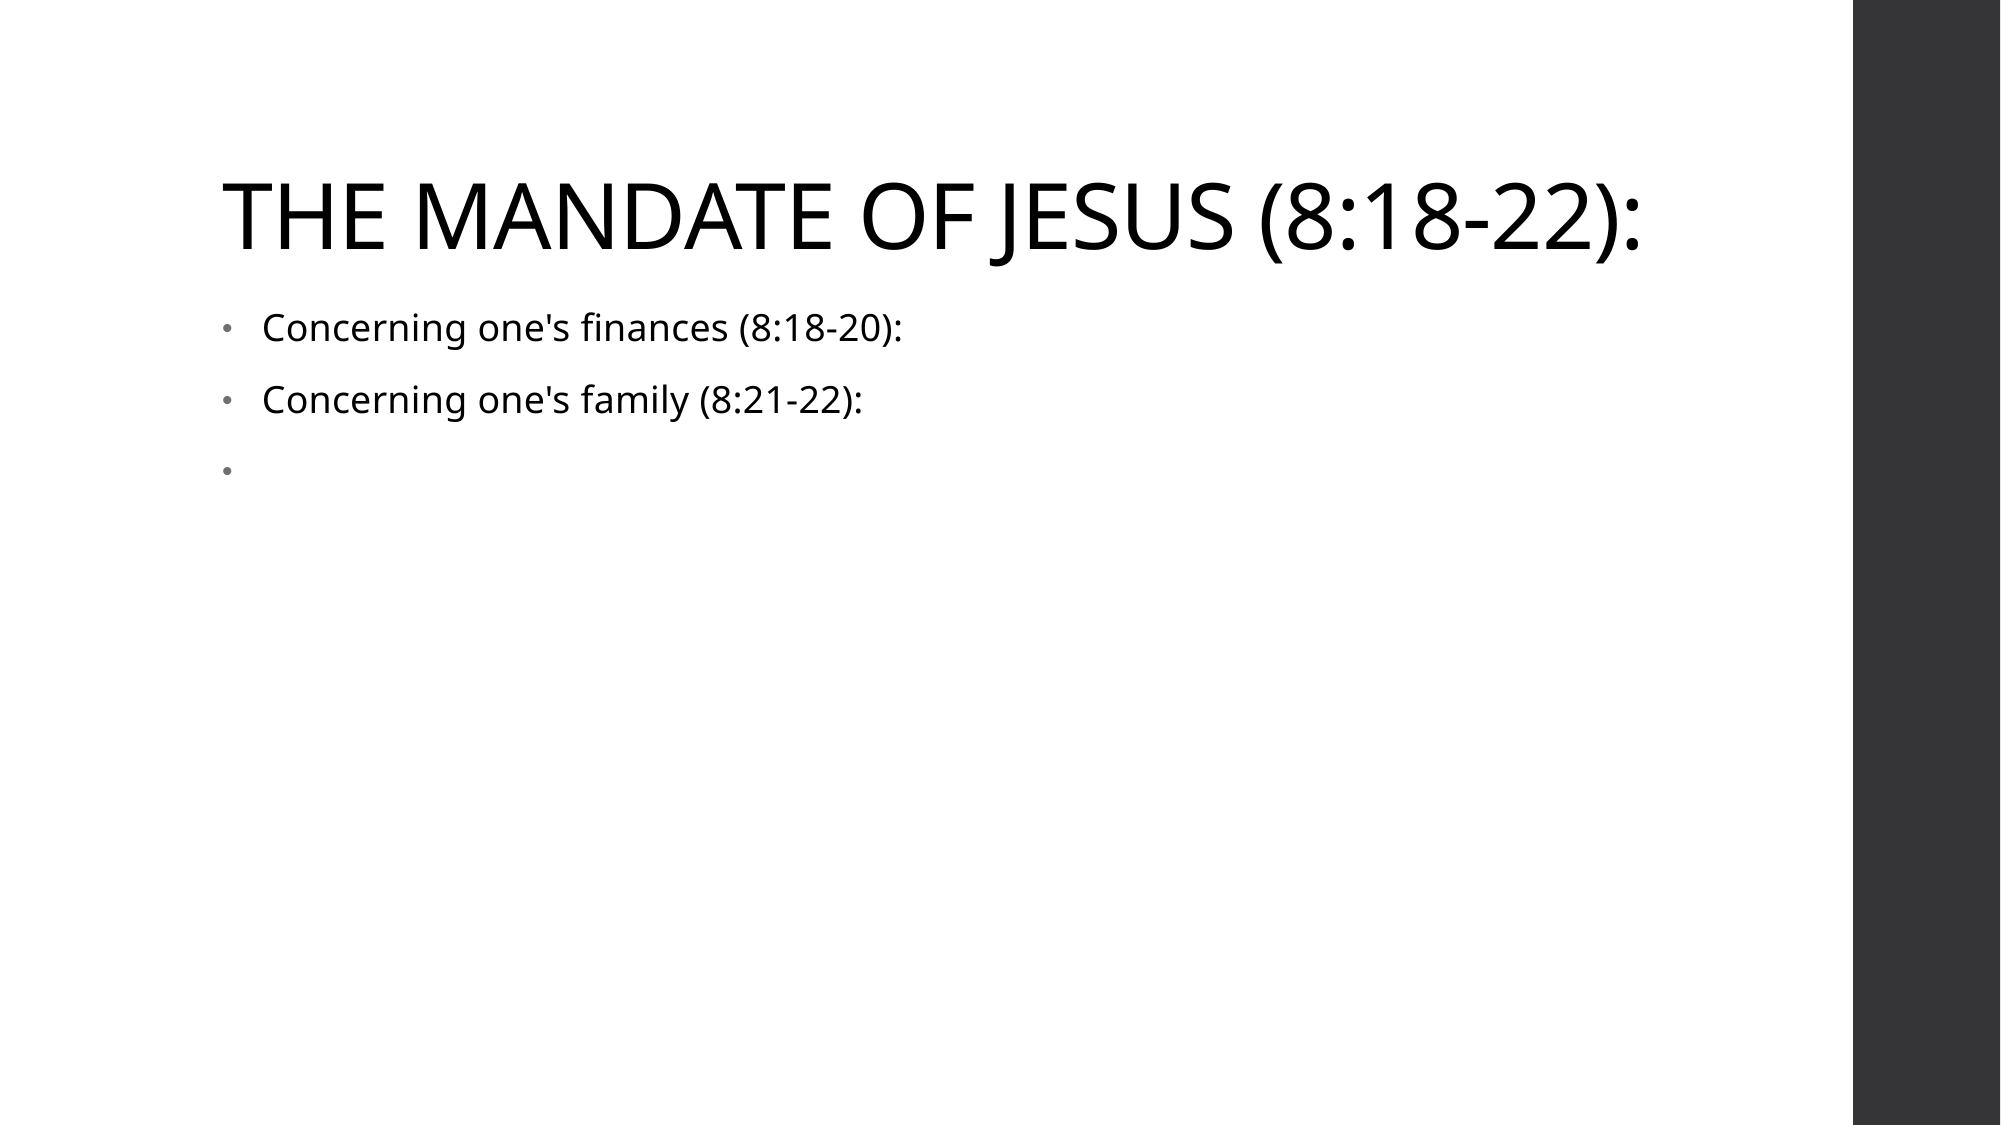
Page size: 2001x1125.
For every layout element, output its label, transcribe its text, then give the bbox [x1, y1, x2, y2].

title THE MANDATE OF JESUS (8:18-22): [206, 60, 1797, 278]
list Concerning one's finances (8:18-20): Concerning one's family (8:21-22): [206, 299, 1617, 1014]
